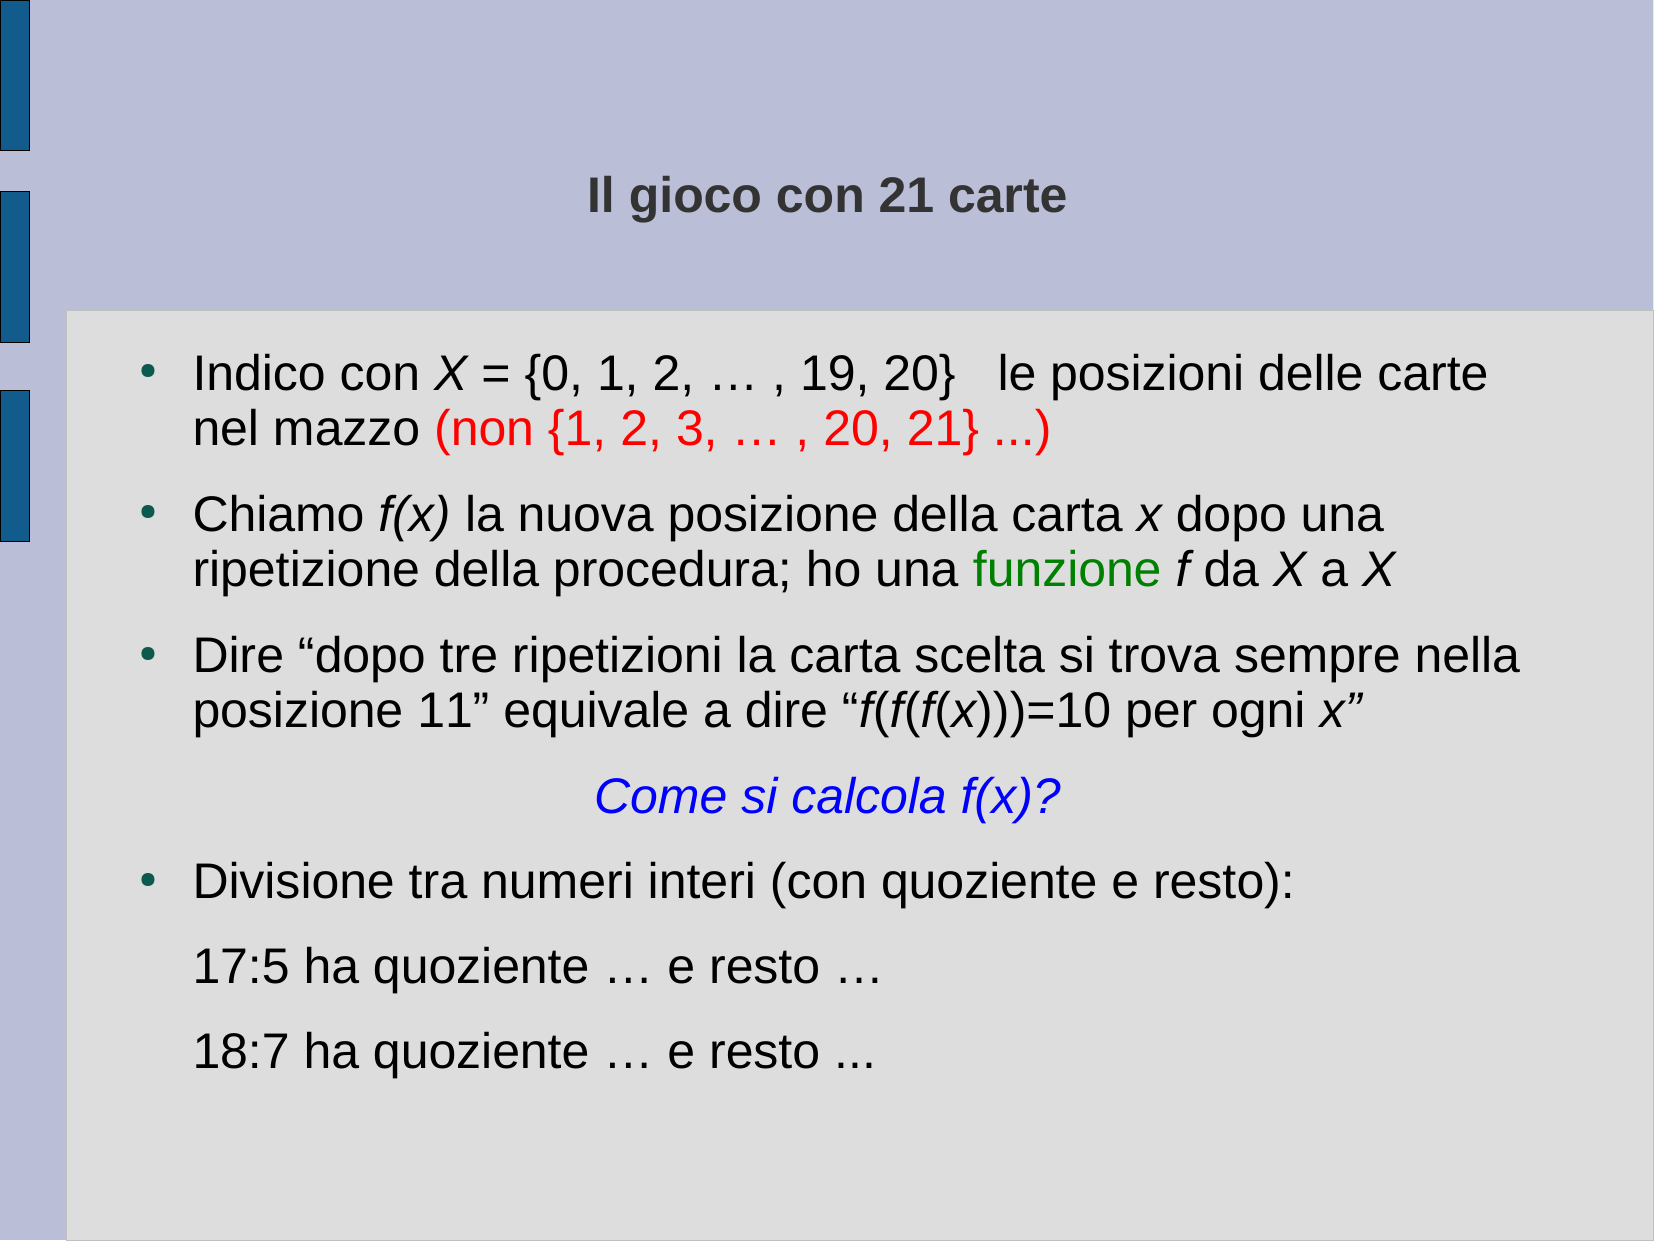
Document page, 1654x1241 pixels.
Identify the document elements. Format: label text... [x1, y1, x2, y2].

title Il gioco con 21 carte [121, 91, 1534, 299]
list Indico con X = {0, 1, 2, … , 19, 20} le posizioni delle carte nel mazzo (non {1, 2, 3, … , 20, 21} ...) Chiamo f(x) la nuova posizione della carta x dopo una ripetizione della procedura; ho una funzione f da X a X Dire “dopo tre ripetizioni la carta scelta si trova sempre nella posizione 11” equivale a dire “f(f(f(x)))=10 per ogni x” Come si calcola f(x)? Divisione tra numeri interi (con quoziente e resto): 17:5 ha quoziente … e resto … 18:7 ha quoziente … e resto ... [121, 344, 1534, 1127]
